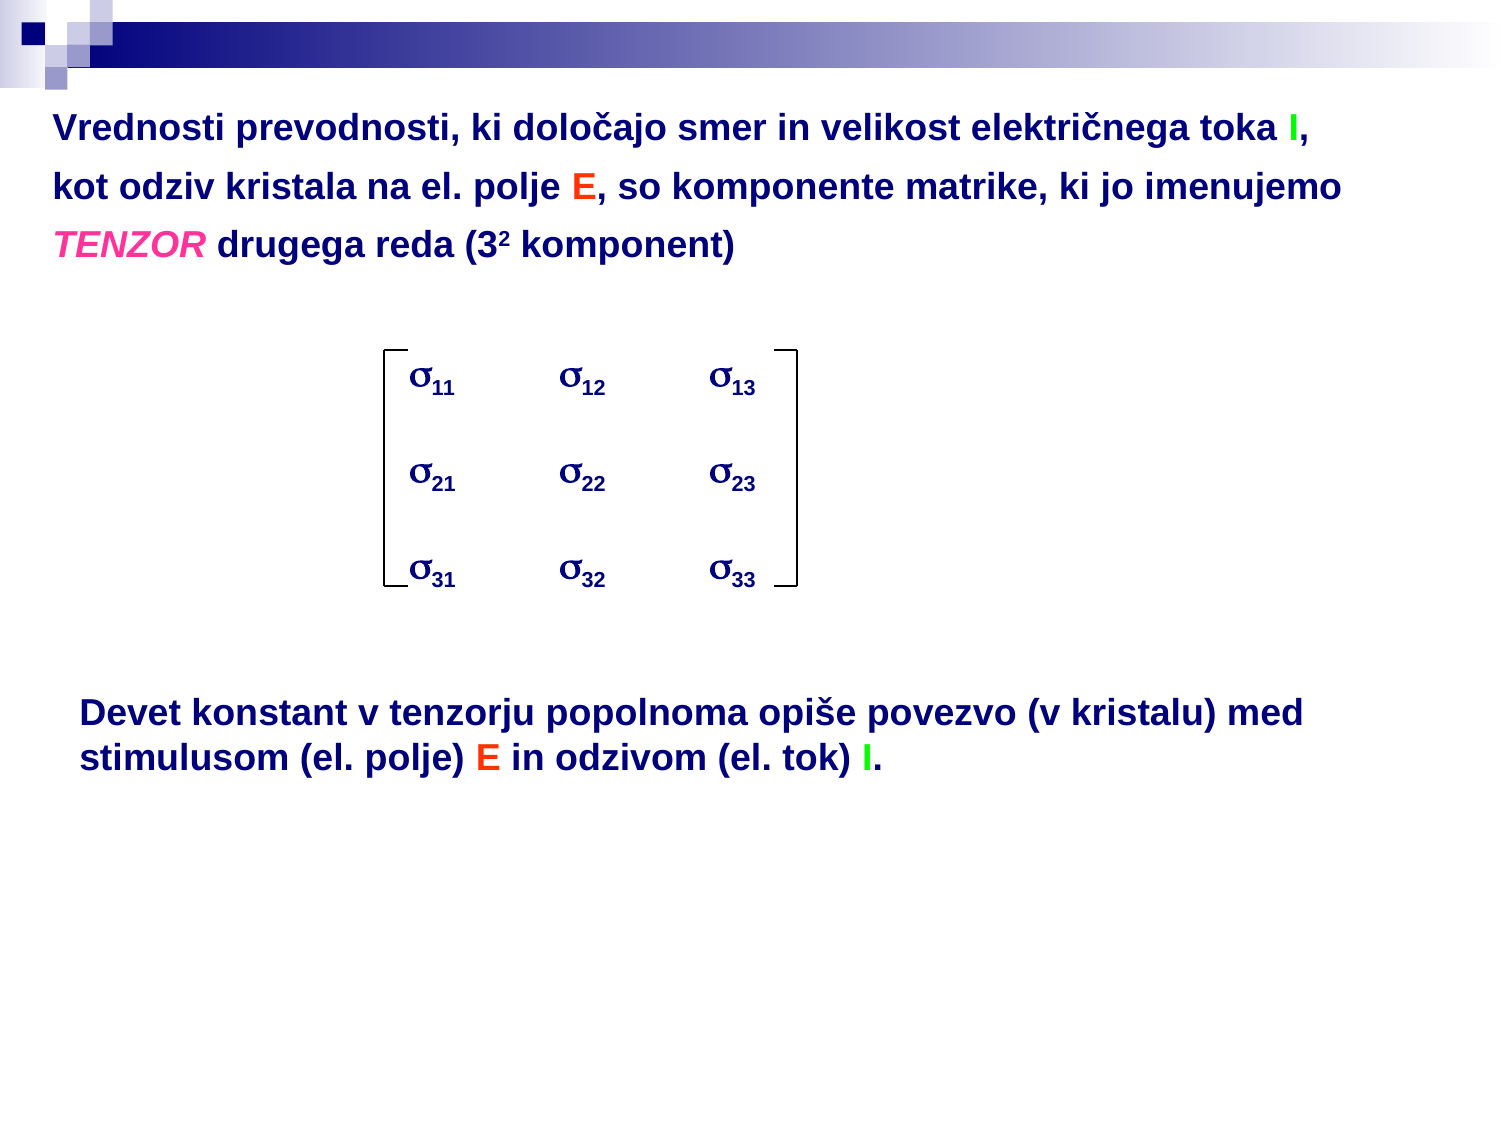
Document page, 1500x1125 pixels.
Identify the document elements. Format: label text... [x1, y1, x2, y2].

text_box Devet konstant v tenzorju popolnoma opiše povezvo (v kristalu) med stimulusom (el. polje) E in odzivom (el. tok) I. [64, 680, 1342, 787]
text_box 11 12 13 21 22 23 31 32 33 [394, 340, 782, 600]
text_box Vrednosti prevodnosti, ki določajo smer in velikost električnega toka I, kot odziv kristala na el. polje E, so komponente matrike, ki jo imenujemo TENZOR drugega reda (32 komponent) [37, 82, 1369, 274]
